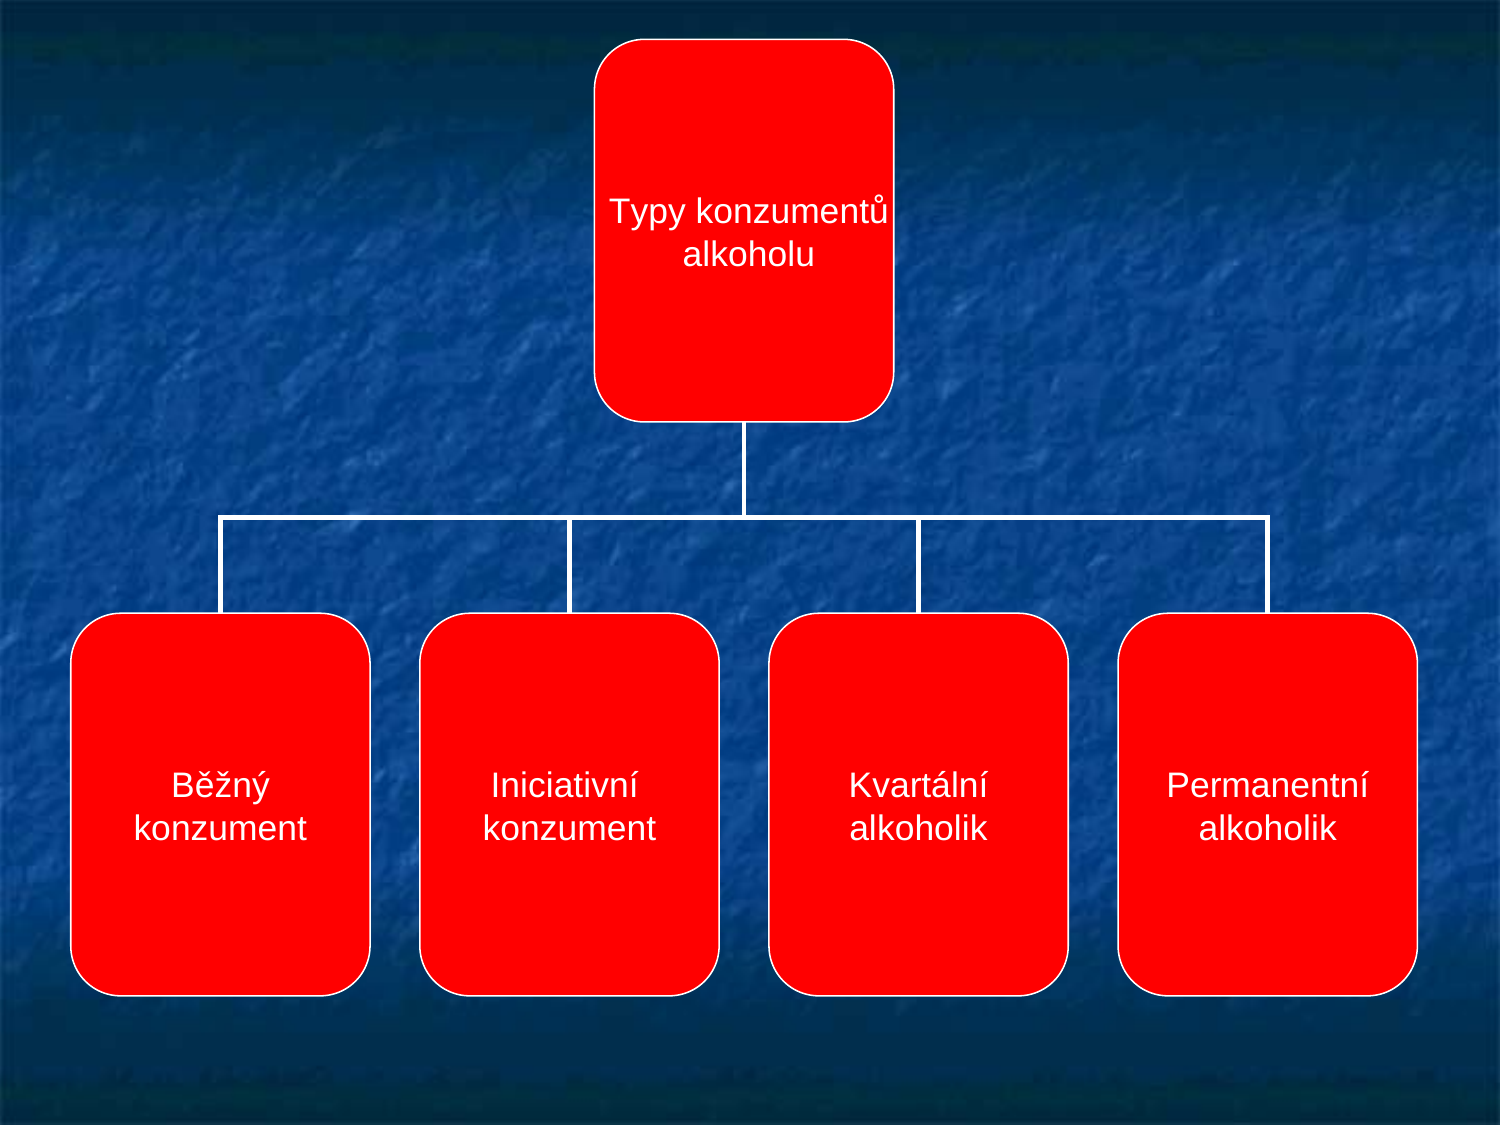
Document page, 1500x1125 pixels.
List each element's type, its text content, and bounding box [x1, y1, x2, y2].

text_box Typy konzumentů alkoholu [594, 39, 894, 422]
text_box Běžný konzument [70, 613, 371, 996]
text_box Iniciativní konzument [419, 613, 720, 996]
text_box Kvartální alkoholik [768, 613, 1069, 996]
picture [0, 0, 1500, 1125]
text_box Permanentní alkoholik [1118, 613, 1418, 996]
